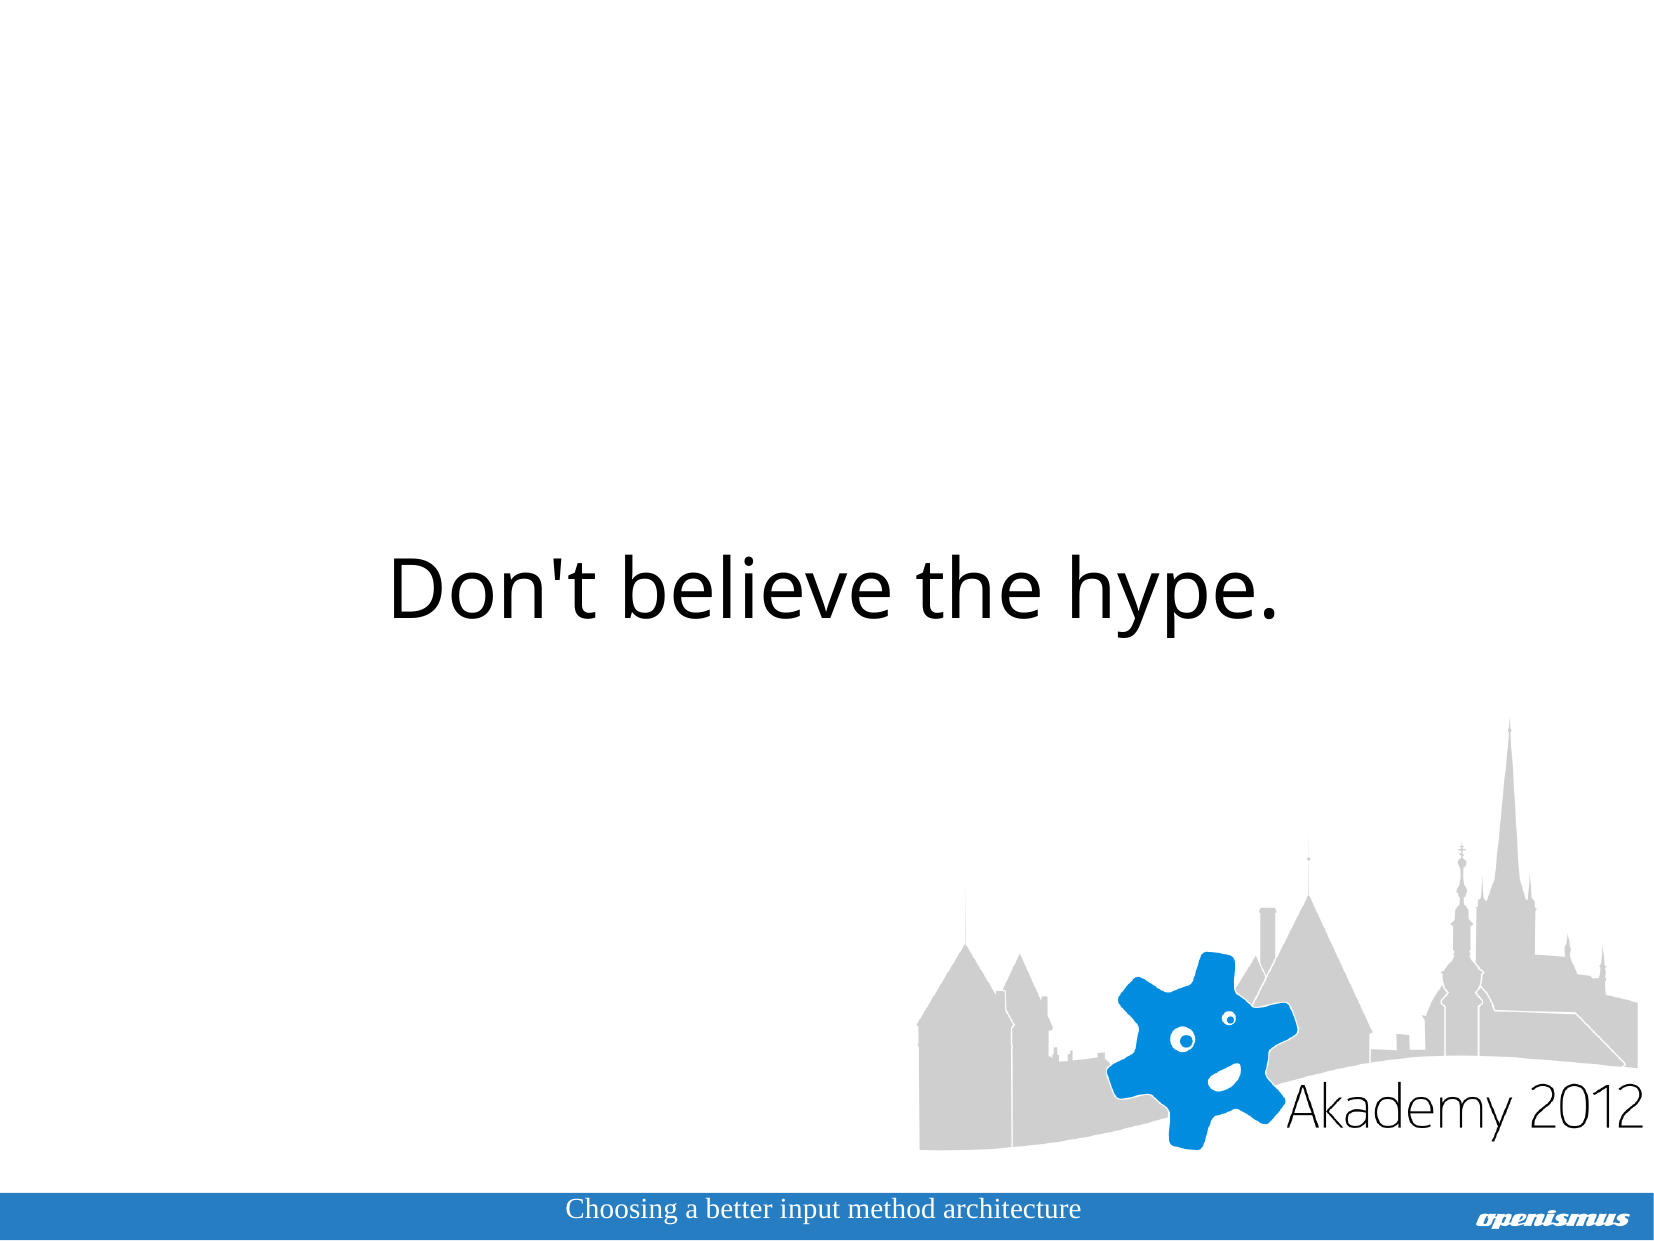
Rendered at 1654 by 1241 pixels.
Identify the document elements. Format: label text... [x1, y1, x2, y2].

picture [1476, 1210, 1630, 1229]
text_box Don't believe the hype. [80, 521, 1587, 631]
picture [900, 660, 1647, 1187]
